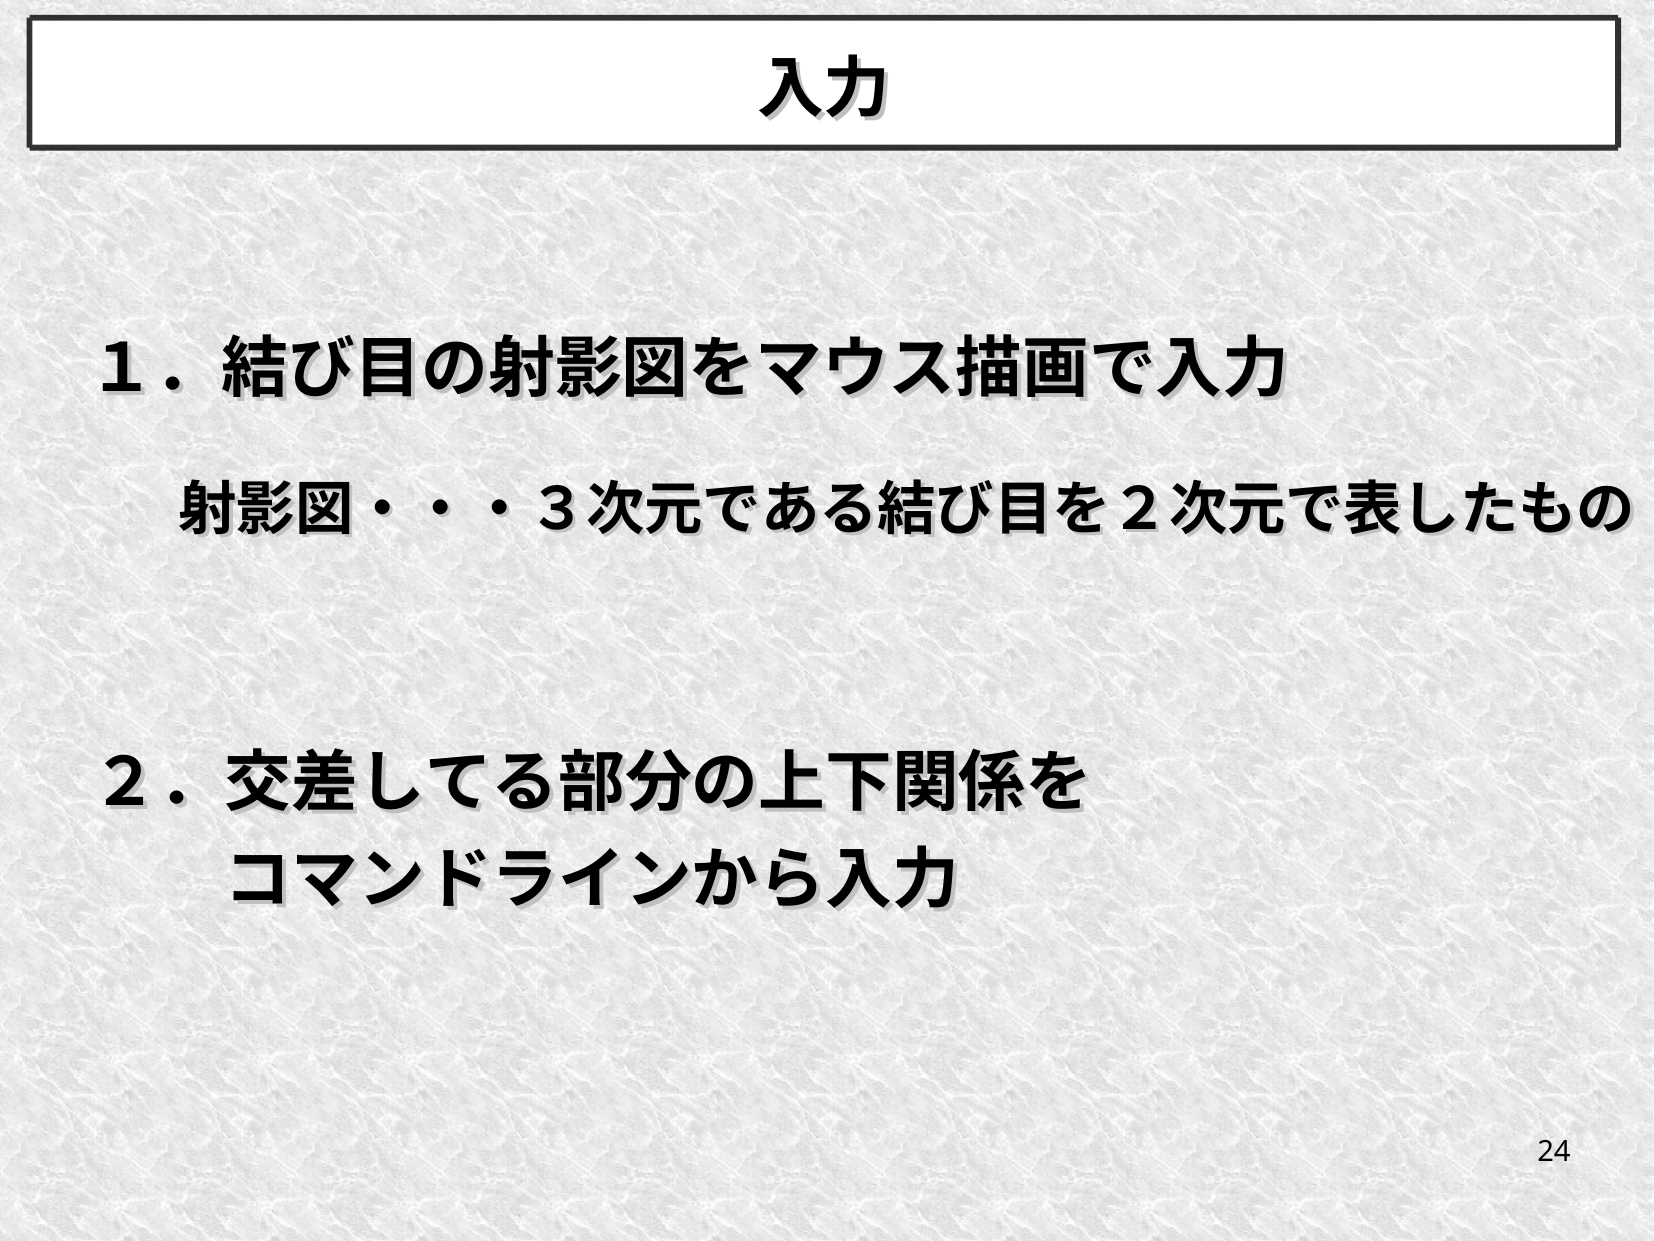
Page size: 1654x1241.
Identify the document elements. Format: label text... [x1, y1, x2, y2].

text_box ２．交差してる部分の上下関係を コマンドラインから入力 [76, 720, 1093, 883]
text_box １．結び目の射影図をマウス描画で入力 [73, 307, 1287, 396]
text_box 射影図・・・３次元である結び目を２次元で表したもの [164, 454, 1632, 534]
text_box 入力 [29, 17, 1619, 148]
picture [0, 0, 1654, 1241]
